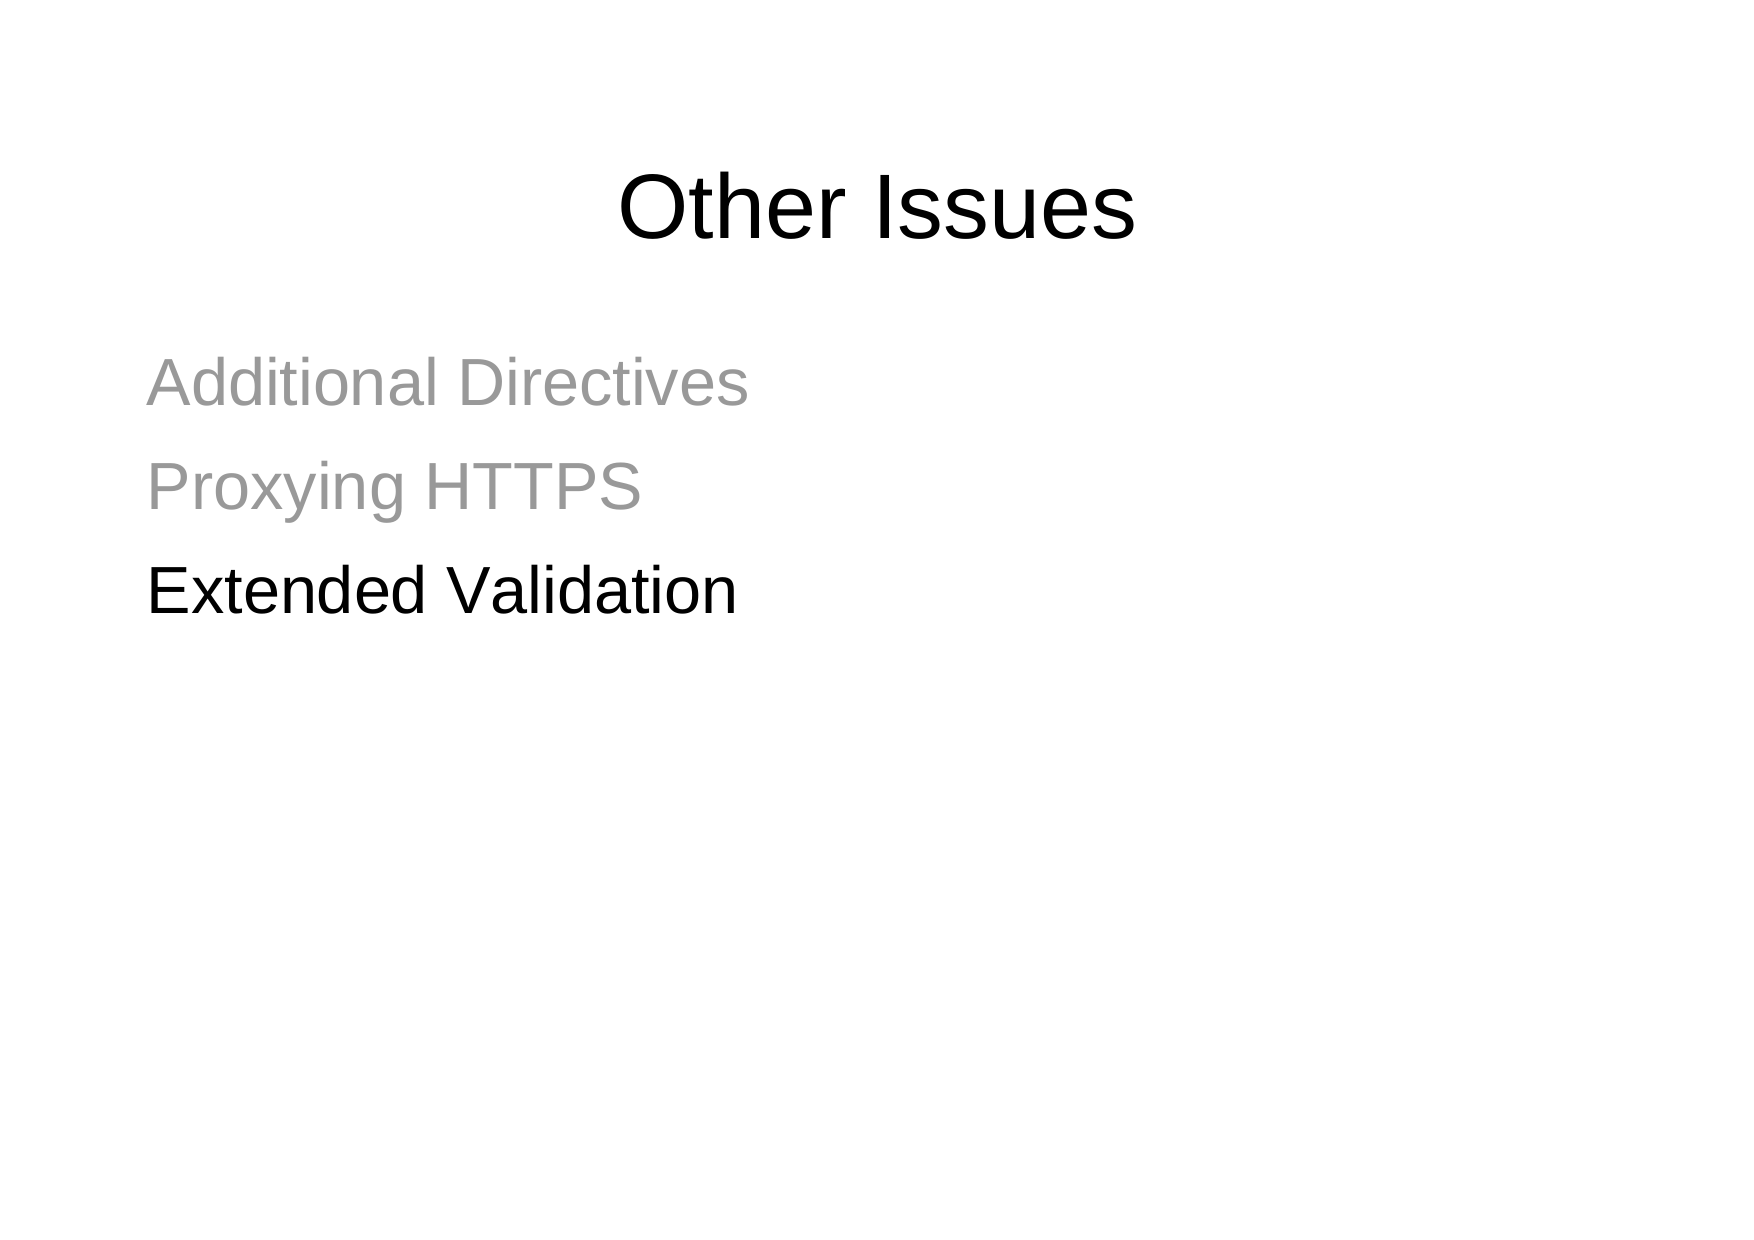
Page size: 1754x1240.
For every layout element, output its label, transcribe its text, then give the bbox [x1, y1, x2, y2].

list Additional Directives Proxying HTTPS Extended Validation [128, 344, 1627, 1126]
title Other Issues [128, 102, 1627, 310]
